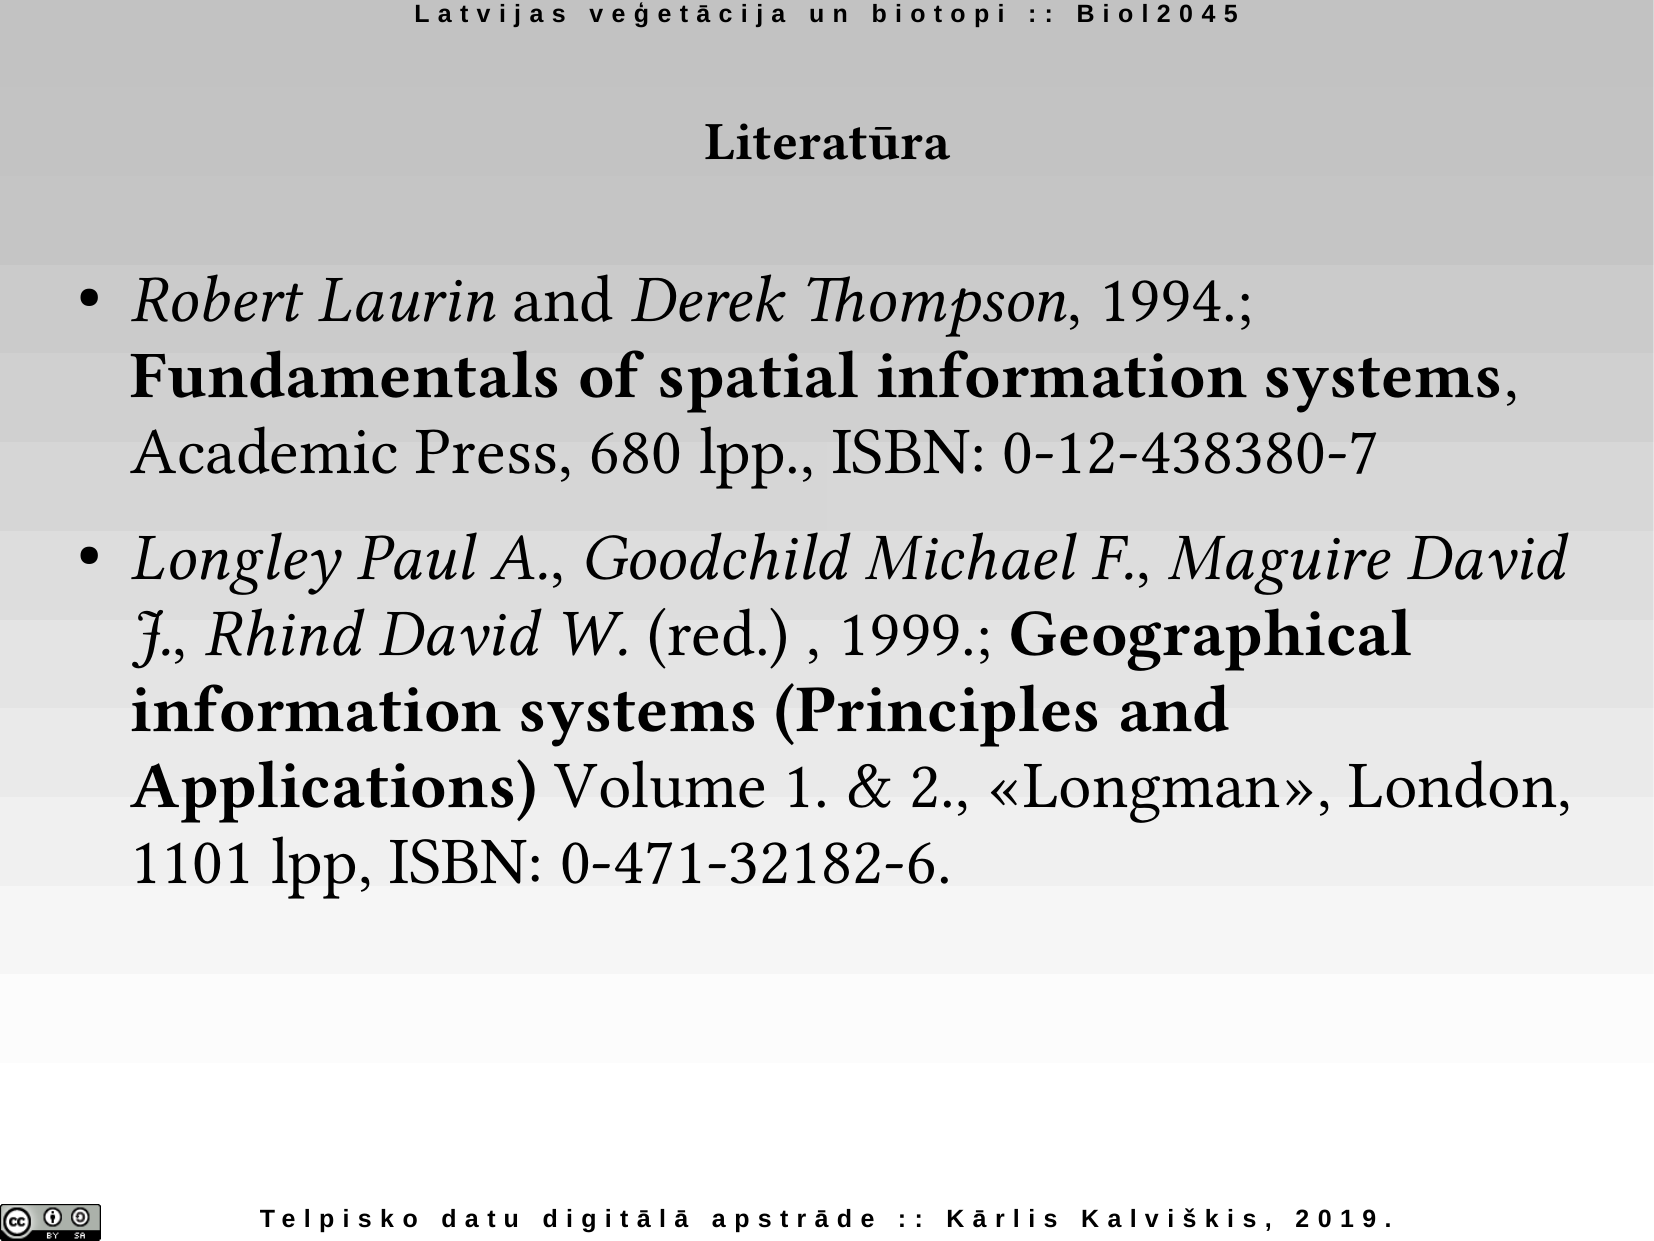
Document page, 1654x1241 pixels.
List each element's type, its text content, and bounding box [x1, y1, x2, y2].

picture [0, 0, 1654, 1241]
title Literatūra [59, 37, 1596, 246]
list Robert Laurin and Derek Thompson, 1994.; Fundamentals of spatial information systems, Academic Press, 680 lpp., ISBN: 0-12-438380-7 Longley Paul A., Goodchild Michael F., Maguire David J., Rhind David W. (red.) , 1999.; Geographical information systems (Principles and Applications) Volume 1. & 2., «Longman», London, 1101 lpp, ISBN: 0-471-32182-6. [59, 261, 1596, 981]
